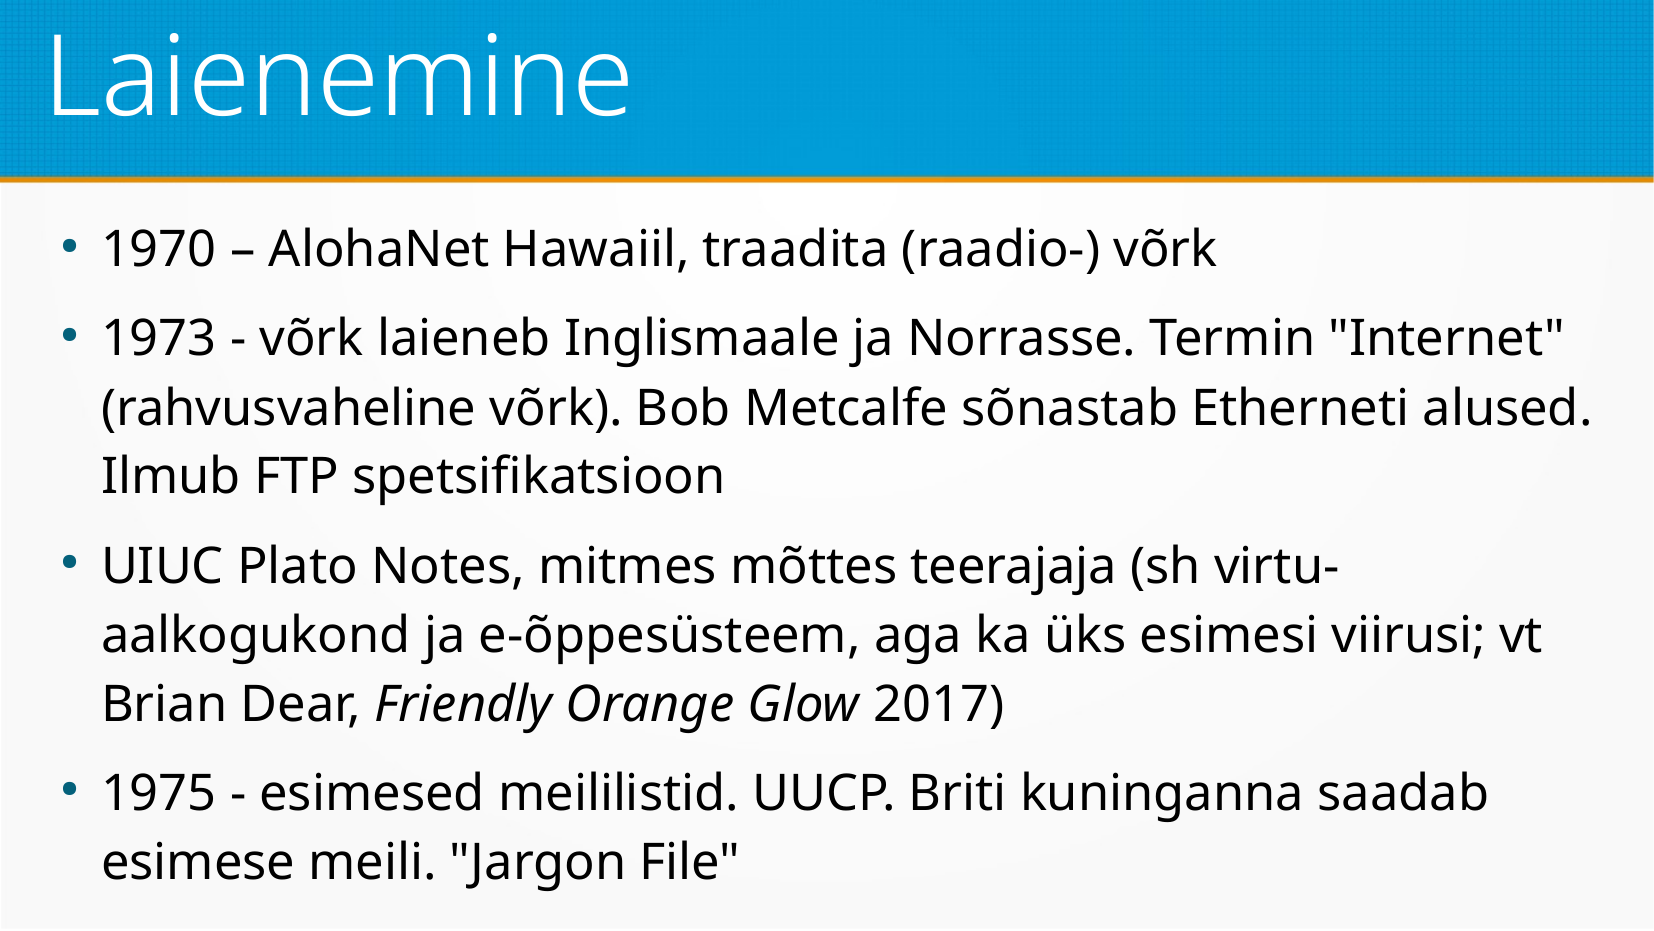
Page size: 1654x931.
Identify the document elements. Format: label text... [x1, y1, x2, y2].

title Laienemine [43, 0, 1619, 149]
list 1970 – AlohaNet Hawaiil, traadita (raadio-) võrk 1973 - võrk laieneb Inglismaale ja Norrasse. Termin "Internet" (rahvusvaheline võrk). Bob Metcalfe sõnastab Etherneti alused. Ilmub FTP spetsifikatsioon UIUC Plato Notes, mitmes mõttes teerajaja (sh virtu-aalkogukond ja e-õppesüsteem, aga ka üks esimesi viirusi; vt Brian Dear, Friendly Orange Glow 2017) 1975 - esimesed meililistid. UUCP. Briti kuninganna saadab esimese meili. "Jargon File" [47, 212, 1607, 902]
picture [0, 175, 1654, 931]
